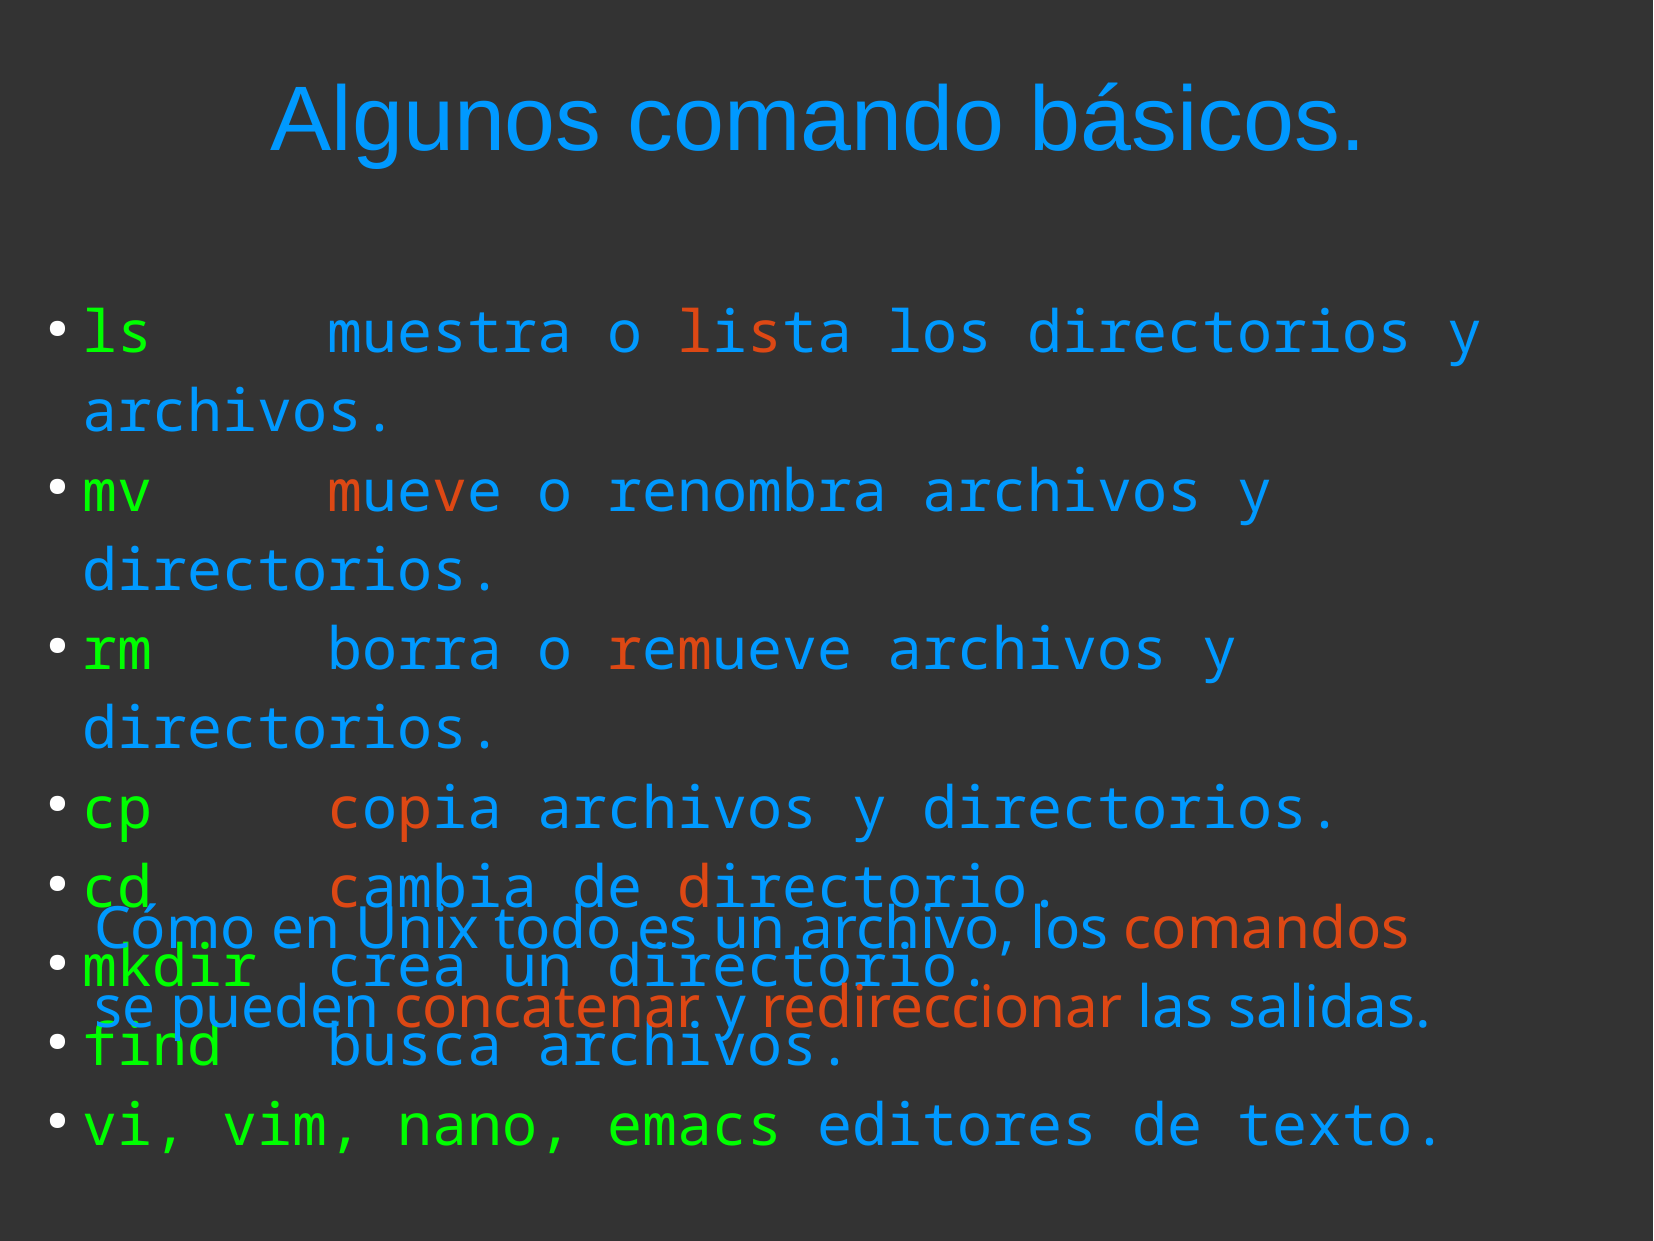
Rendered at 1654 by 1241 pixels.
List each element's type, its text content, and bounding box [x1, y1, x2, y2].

title Algunos comando básicos. [82, 49, 1556, 189]
text_box Cómo en Unix todo es un archivo, los comandos se pueden concatenar y redireccionar las salidas. [79, 878, 1451, 1068]
text_box ls muestra o lista los directorios y archivos. mv mueve o renombra archivos y directorios. rm borra o remueve archivos y directorios. cp copia archivos y directorios. cd cambia de directorio. mkdir crea un directorio. find busca archivos. vi, vim, nano, emacs editores de texto. [32, 282, 1579, 825]
